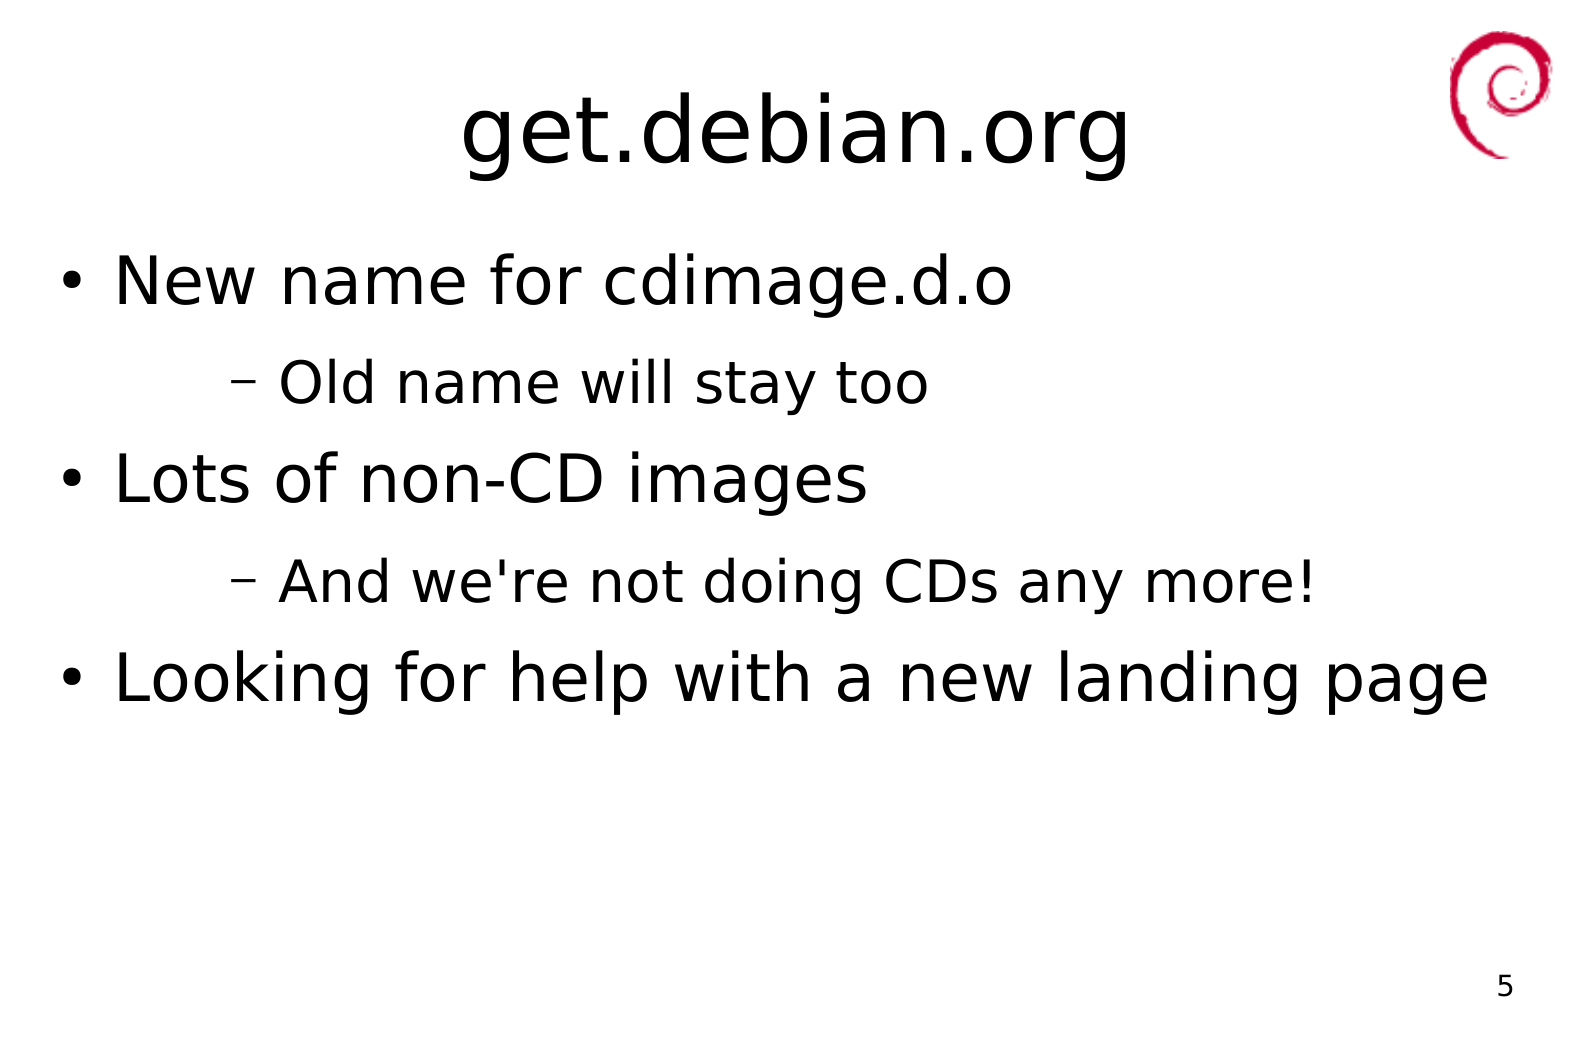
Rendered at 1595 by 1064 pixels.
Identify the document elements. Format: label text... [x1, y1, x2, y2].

title get.debian.org [79, 49, 1515, 213]
picture [1450, 31, 1555, 159]
list New name for cdimage.d.o Old name will stay too Lots of non-CD images And we're not doing CDs any more! Looking for help with a new landing page [42, 242, 1501, 938]
